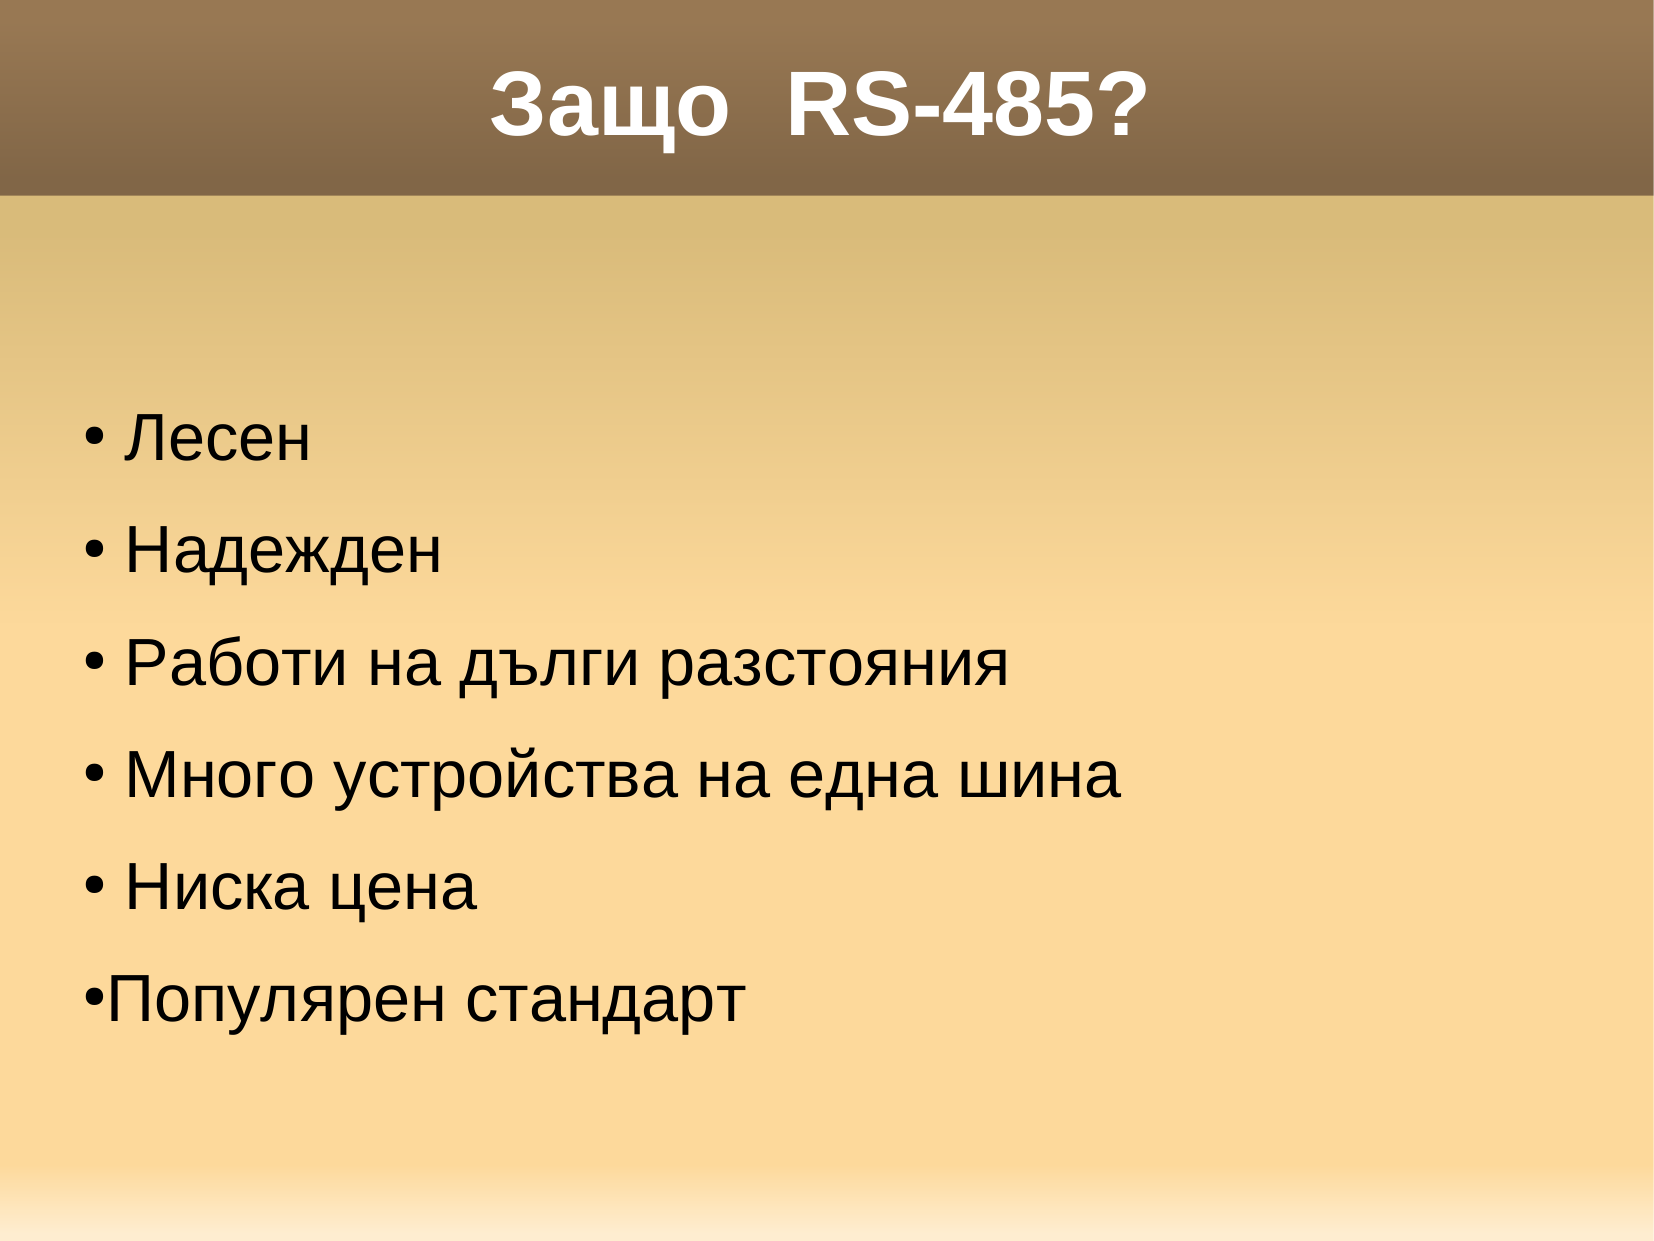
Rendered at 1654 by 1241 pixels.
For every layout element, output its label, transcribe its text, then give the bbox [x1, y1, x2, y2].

picture [0, 0, 1654, 1241]
title Защо RS-485? [76, 7, 1565, 200]
subtitle Лесен Надежден Работи на дълги разстояния Много устройства на една шина Ниска цена Популярен стандарт [82, 297, 1571, 1102]
